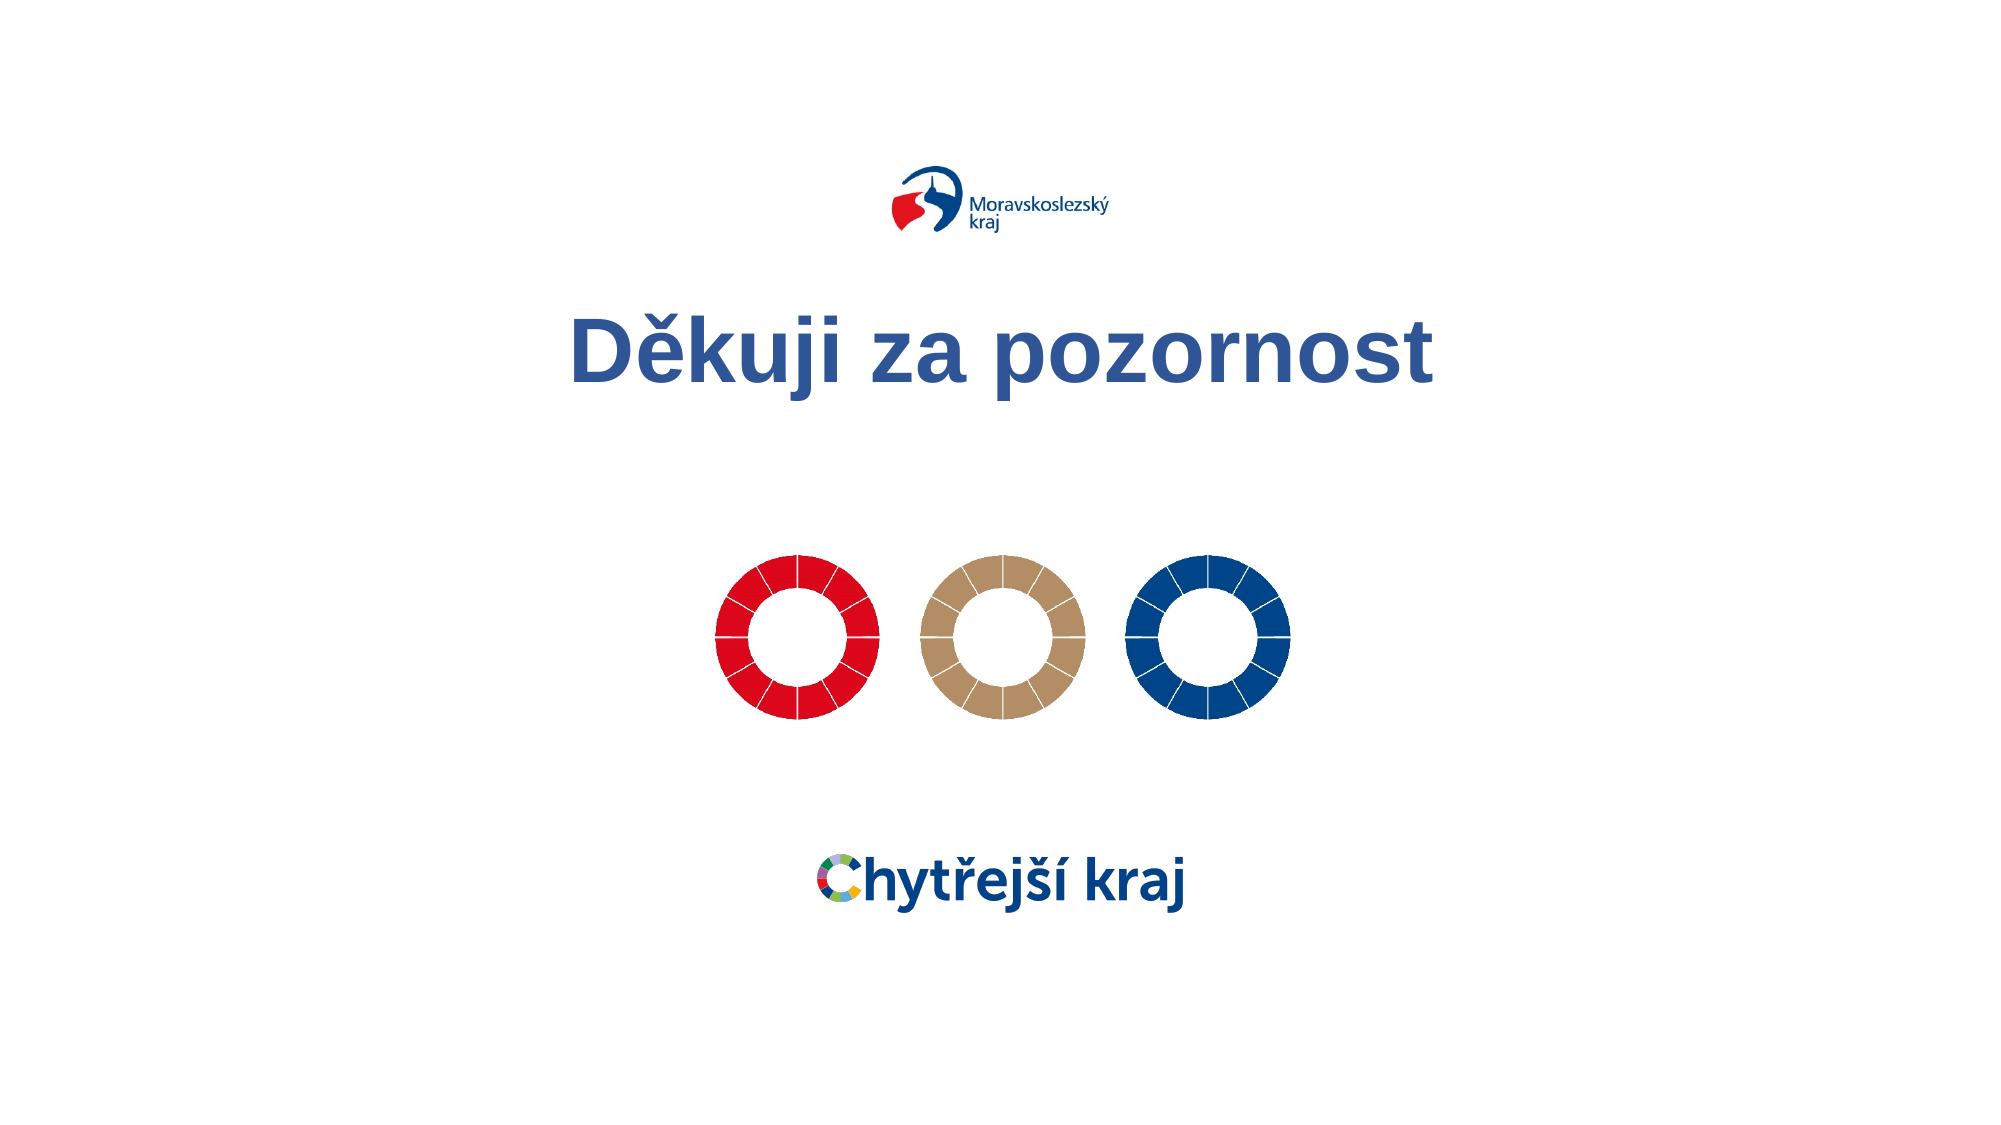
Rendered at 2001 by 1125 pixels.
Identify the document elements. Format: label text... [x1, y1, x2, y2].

picture [817, 854, 1183, 913]
picture [868, 149, 1132, 249]
title Děkuji za pozornost [252, 270, 1753, 547]
picture [706, 547, 888, 728]
picture [911, 547, 1094, 728]
picture [1116, 547, 1299, 728]
